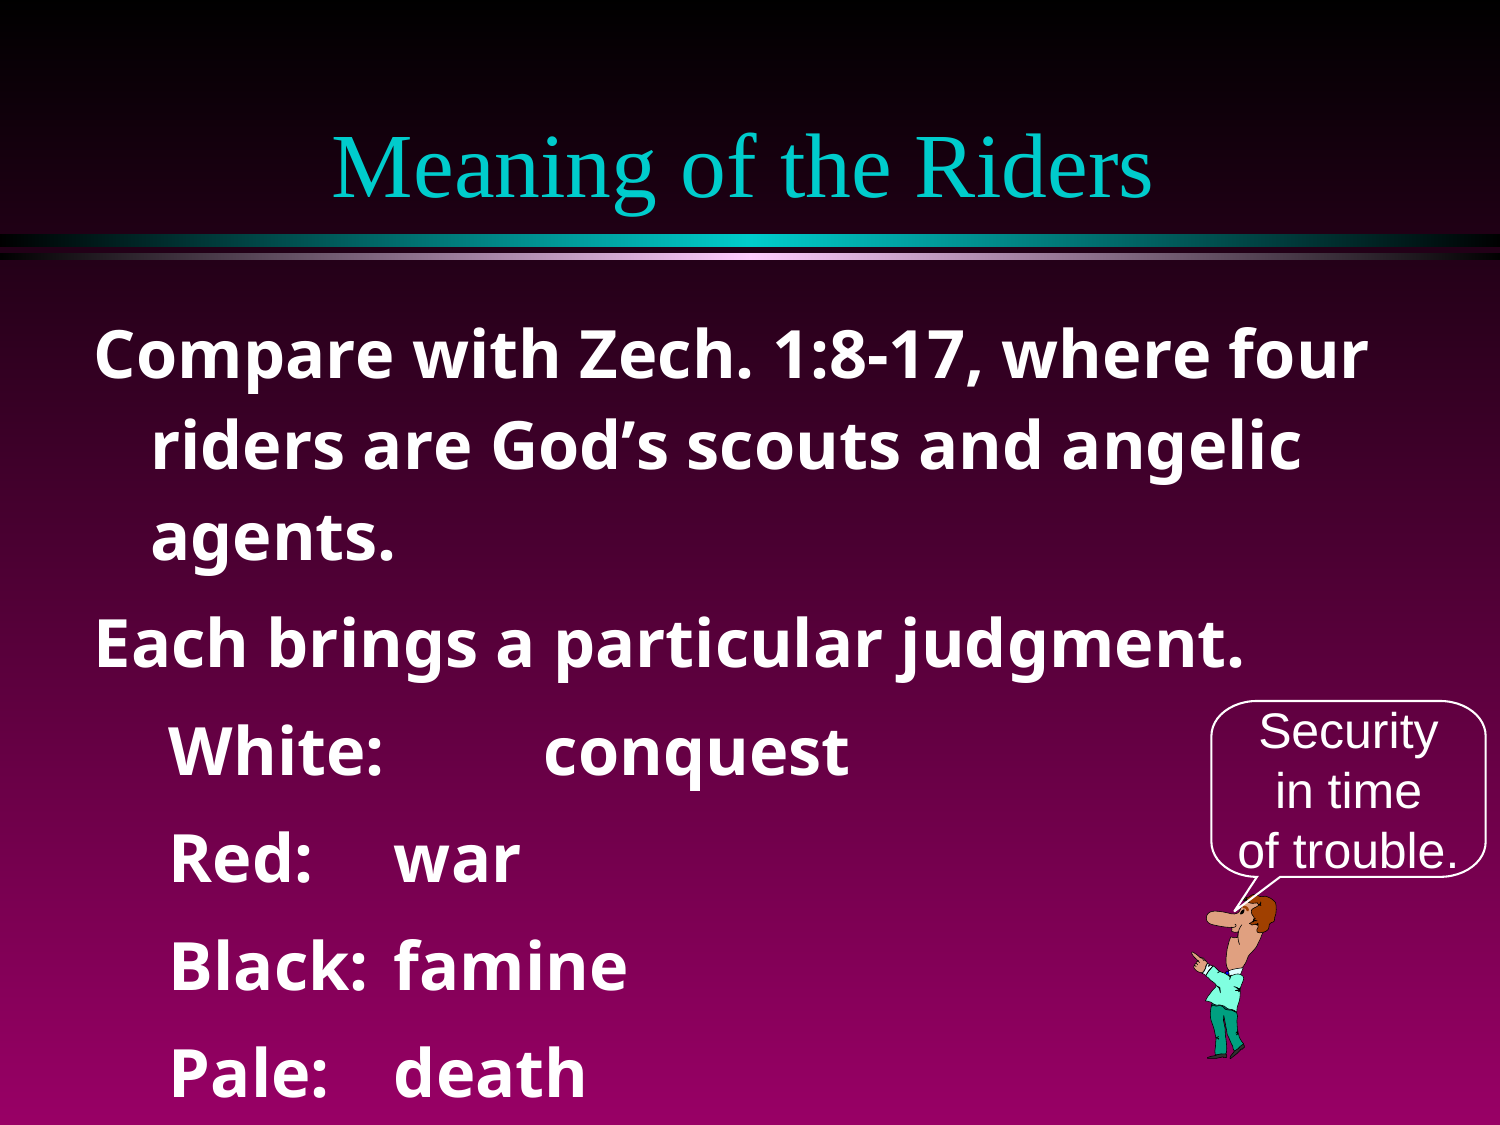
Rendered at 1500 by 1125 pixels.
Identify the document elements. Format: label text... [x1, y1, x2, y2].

title Meaning of the Riders [99, 37, 1388, 225]
list Compare with Zech. 1:8-17, where four riders are God’s scouts and angelic agents. Each brings a particular judgment. White: conquest Red: war Black: famine Pale: death Christ the Lamb governs all of them. [78, 299, 1488, 1043]
text_box Security in time of trouble. [1211, 700, 1486, 912]
chart [1190, 893, 1278, 1060]
